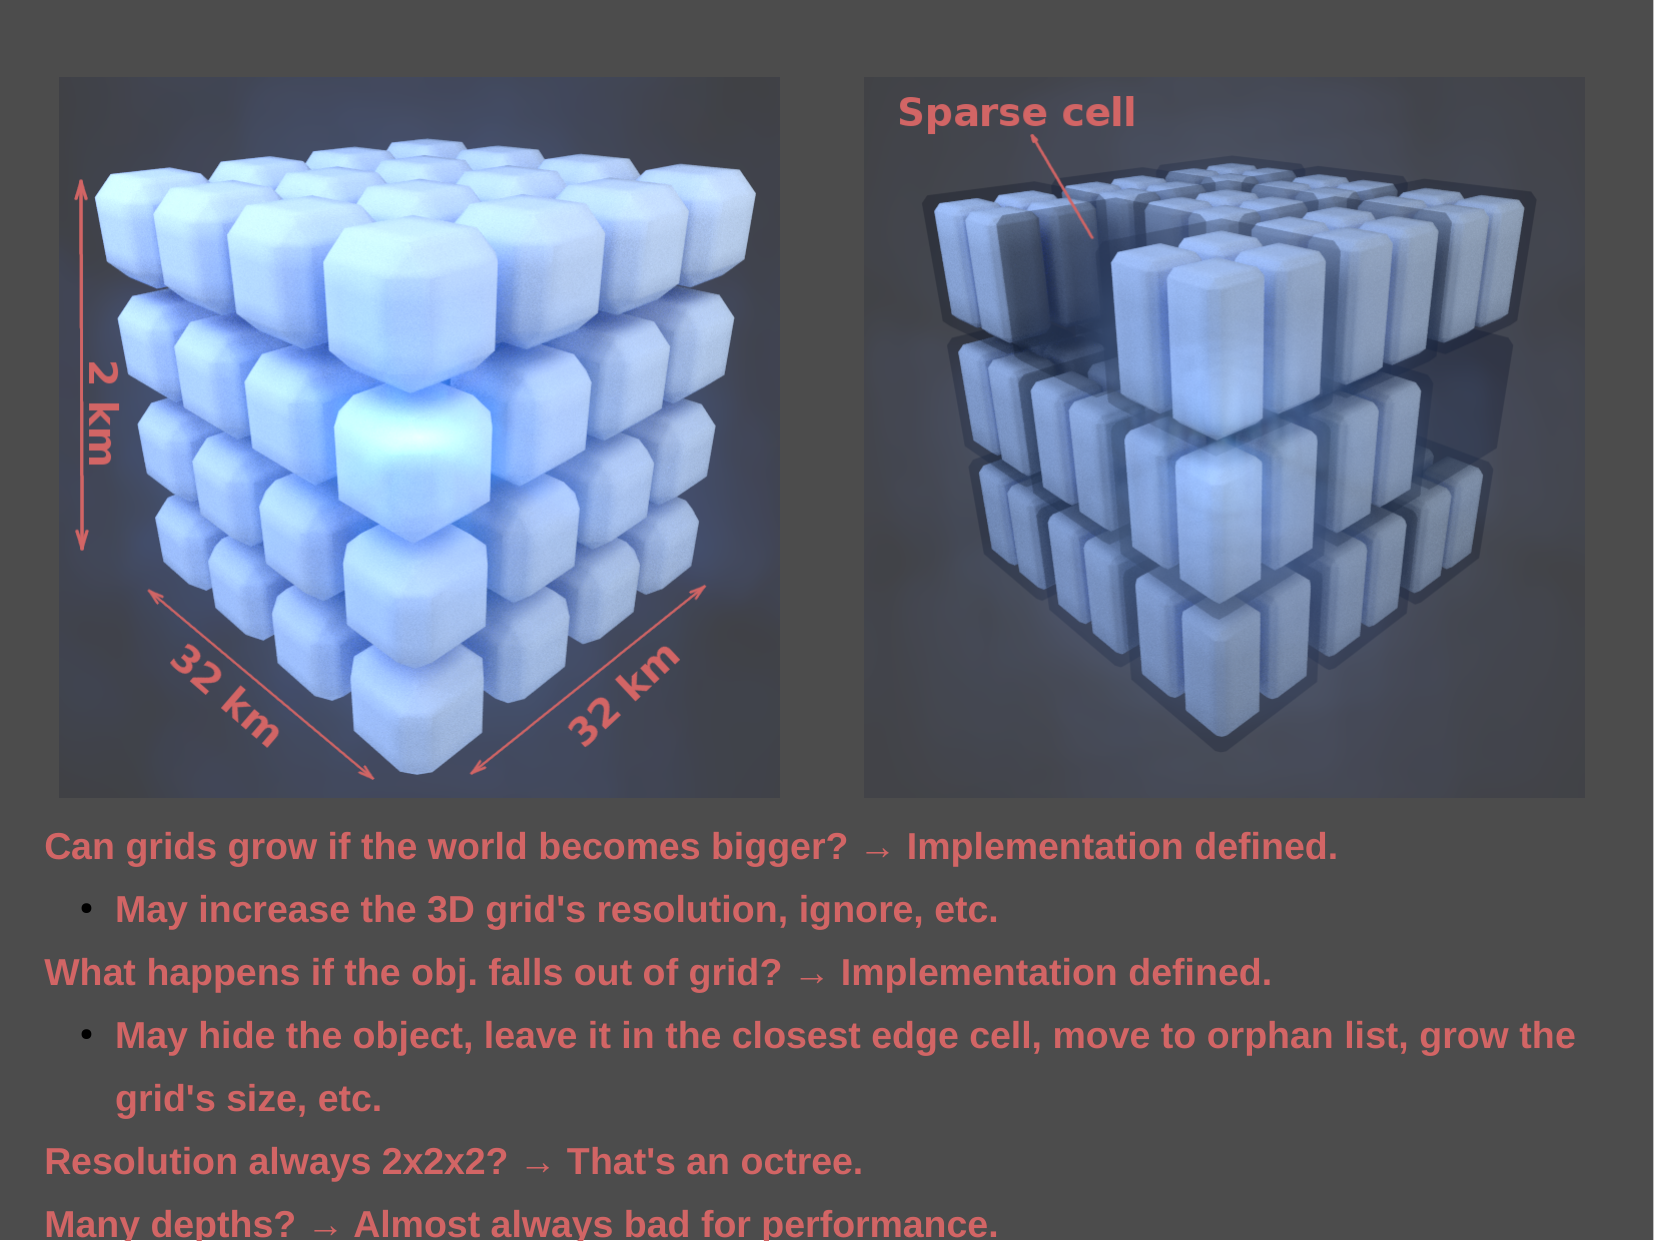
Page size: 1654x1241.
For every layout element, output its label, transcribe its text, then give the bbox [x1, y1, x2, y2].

text_box Can grids grow if the world becomes bigger? → Implementation defined. May increase the 3D grid's resolution, ignore, etc. What happens if the obj. falls out of grid? → Implementation defined. May hide the object, leave it in the closest edge cell, move to orphan list, grow the grid's size, etc. Resolution always 2x2x2? → That's an octree. Many depths? → Almost always bad for performance. [29, 797, 1595, 1241]
picture [59, 77, 780, 797]
picture [864, 77, 1585, 798]
